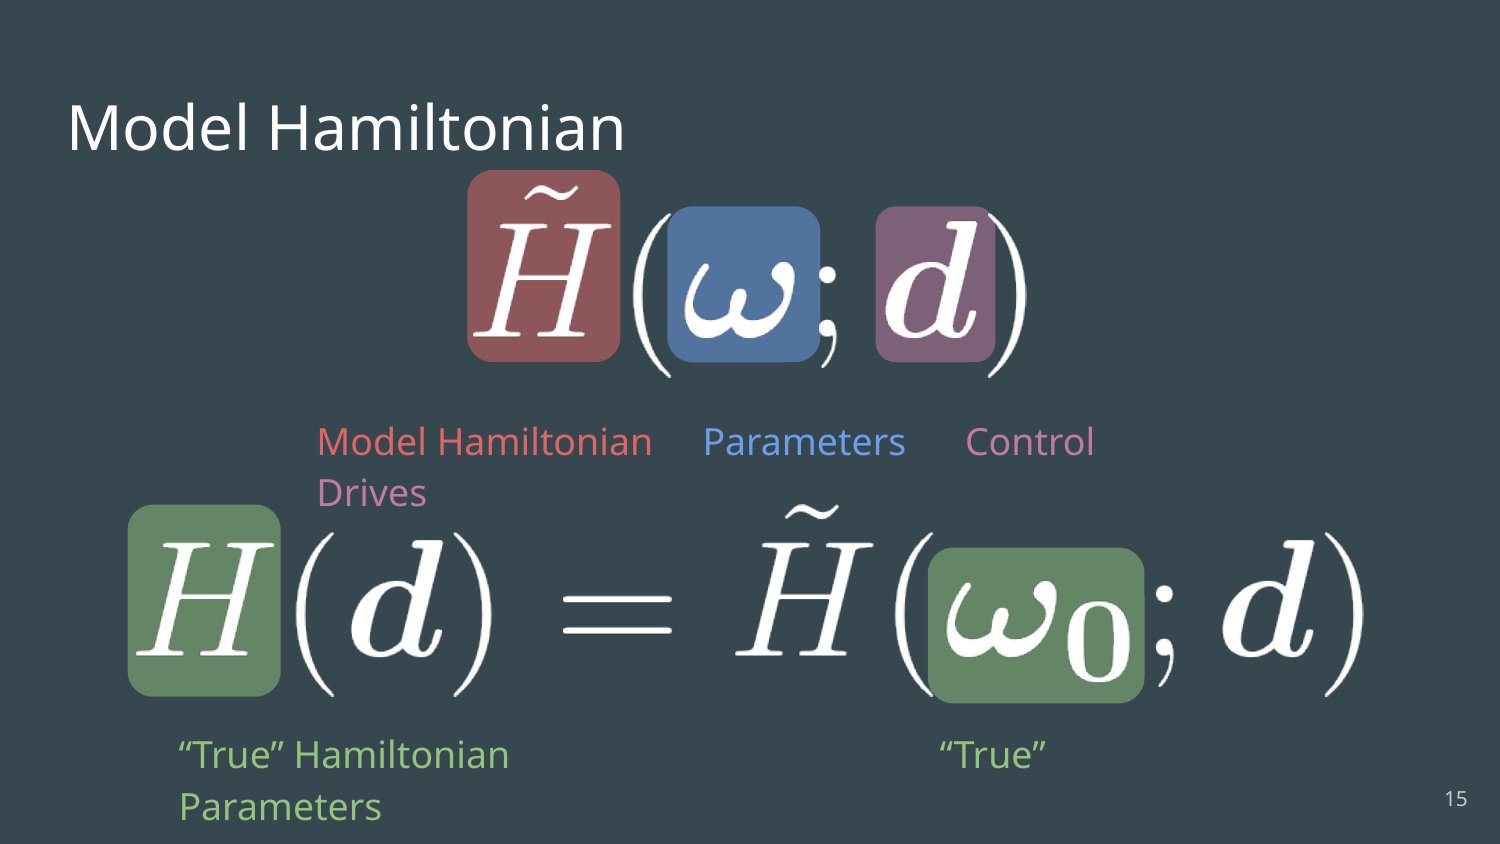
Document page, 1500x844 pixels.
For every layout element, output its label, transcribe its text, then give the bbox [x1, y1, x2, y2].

picture [136, 504, 1364, 697]
title Model Hamiltonian [51, 72, 1449, 167]
text_box [936, 697, 1136, 704]
slide_number <number> [1392, 767, 1483, 833]
text_box [467, 170, 619, 353]
list Model Hamiltonian Parameters Control Drives [301, 395, 1199, 504]
text_box [127, 511, 136, 691]
list “True” Hamiltonian “True” Parameters [163, 709, 1220, 828]
picture [473, 185, 1027, 378]
